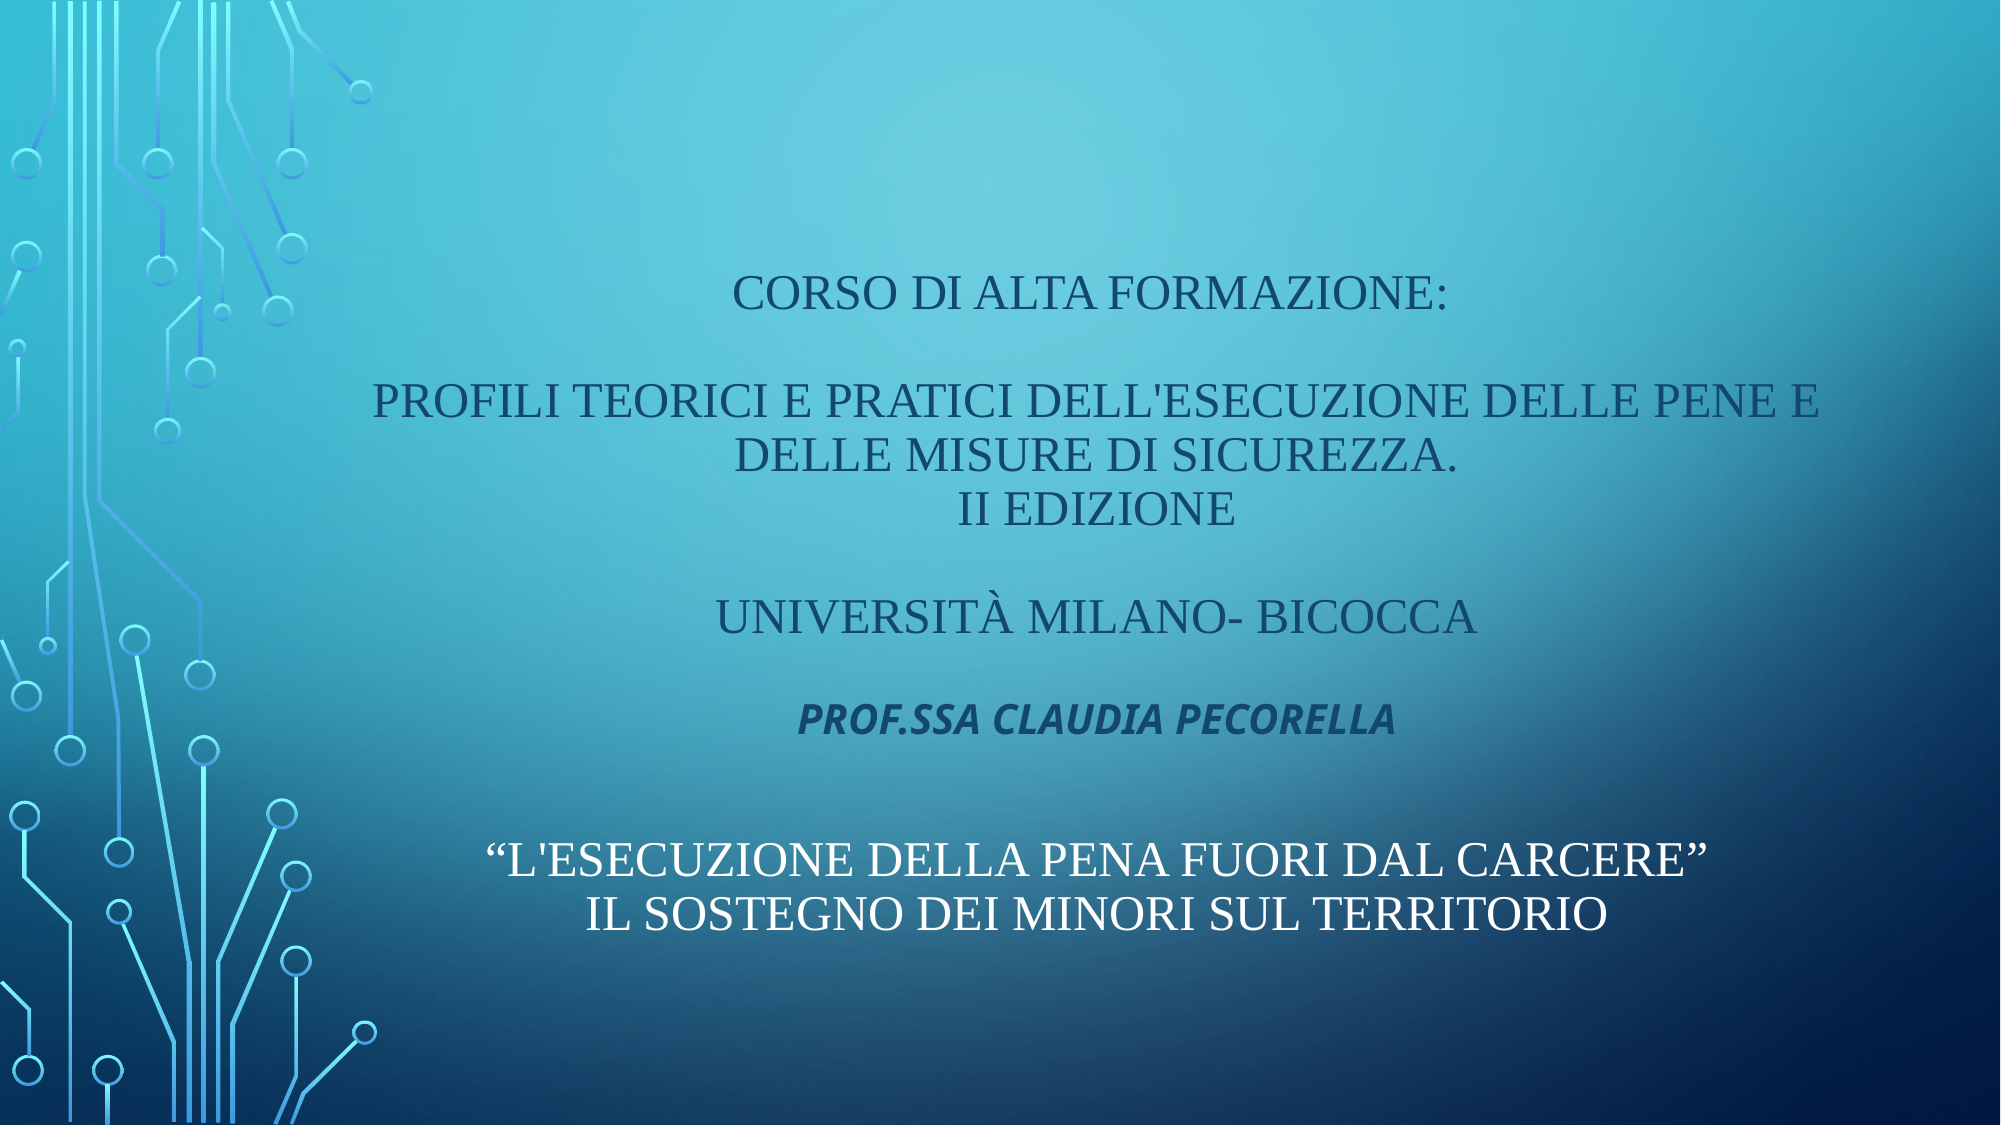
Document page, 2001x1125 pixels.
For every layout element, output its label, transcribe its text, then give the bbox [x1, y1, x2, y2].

title Corso di Alta Formazione: Profili Teorici e pratici dell'esecuzione delle pene e delle misure di sicurezza. II Edizione Università Milano- Bicocca Prof.ssa Claudia Pecorella “L'esecuzione della pena fuori dal carcere” Il sostegno dei minori sul territorio [307, 123, 1886, 935]
